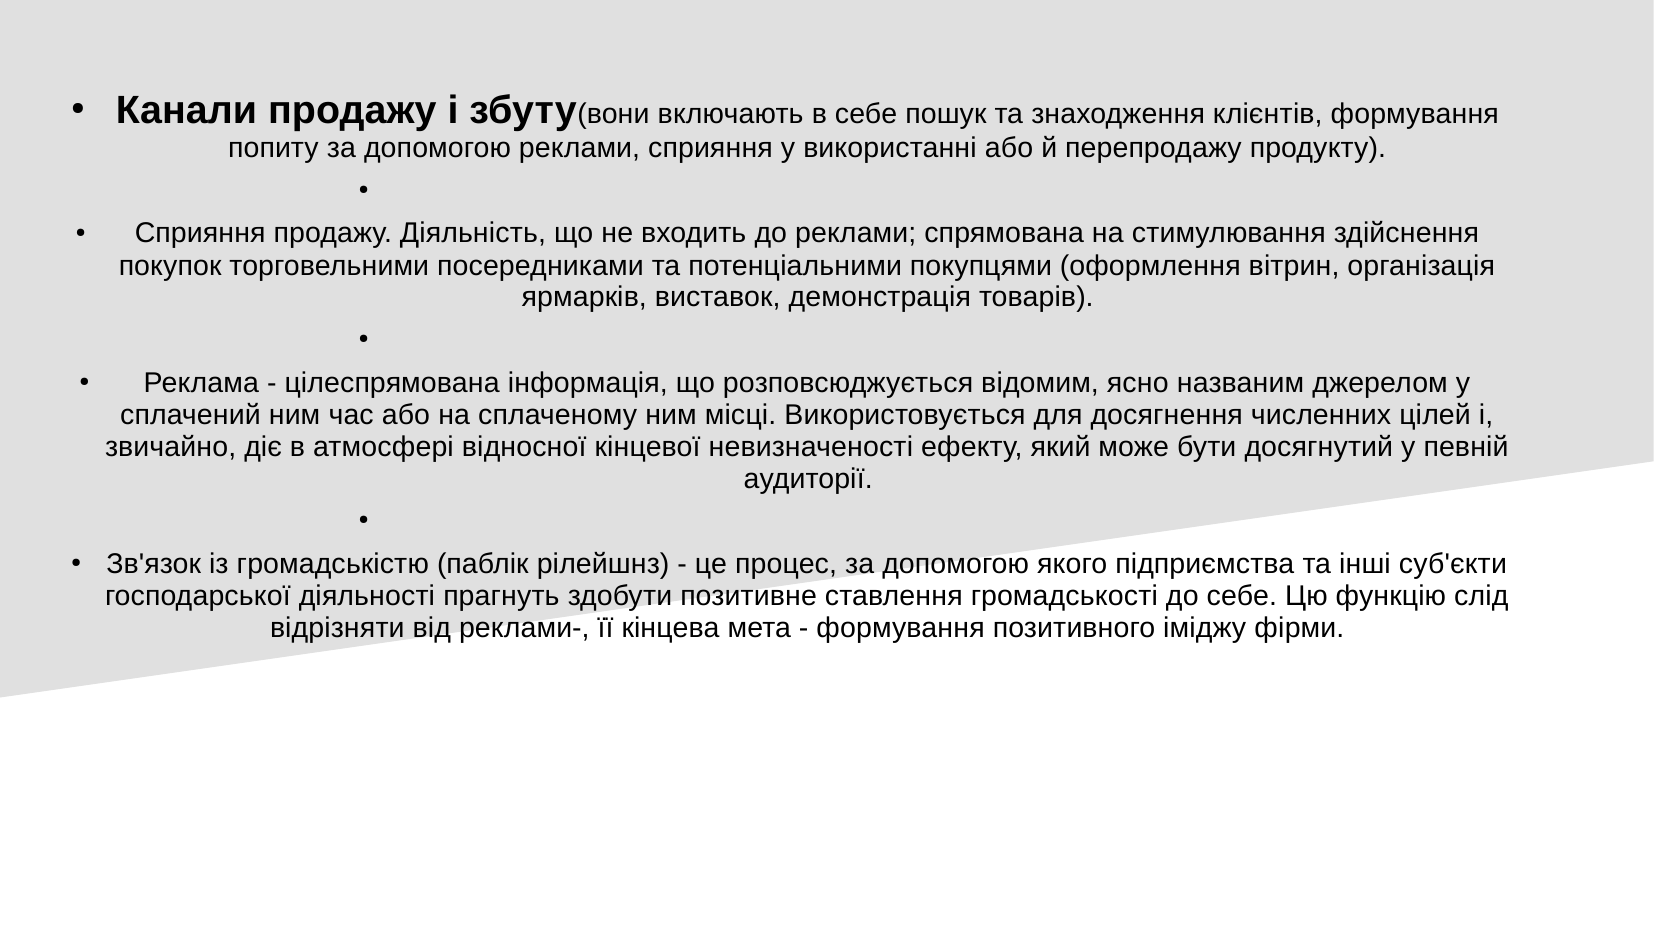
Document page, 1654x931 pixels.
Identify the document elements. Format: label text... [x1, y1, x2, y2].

list Канали продажу і збуту(вони включають в себе пошук та знаходження клієнтів, формування попиту за допомогою реклами, сприяння у використанні або й перепродажу продукту). Сприяння продажу. Діяльність, що не входить до реклами; спрямована на стимулювання здійснення покупок торговельними посередниками та потенціальними покупцями (оформлення вітрин, організація ярмарків, виставок, демонстрація товарів). Реклама - цілеспрямована інформація, що розповсюджується відомим, ясно названим джерелом у сплачений ним час або на сплаченому ним місці. Використовується для досягнення численних цілей і, звичайно, діє в атмосфері відносної кінцевої невизначеності ефекту, який може бути досягнутий у певній аудиторії. Зв'язок із громадськістю (паблік рілейшнз) - це процес, за допомогою якого підприємства та інші суб'єкти господарської діяльності прагнуть здобути позитивне ставлення громадськості до себе. Цю функцію слід відрізняти від реклами-, її кінцева мета - формування позитивного іміджу фірми. [71, 87, 1516, 661]
